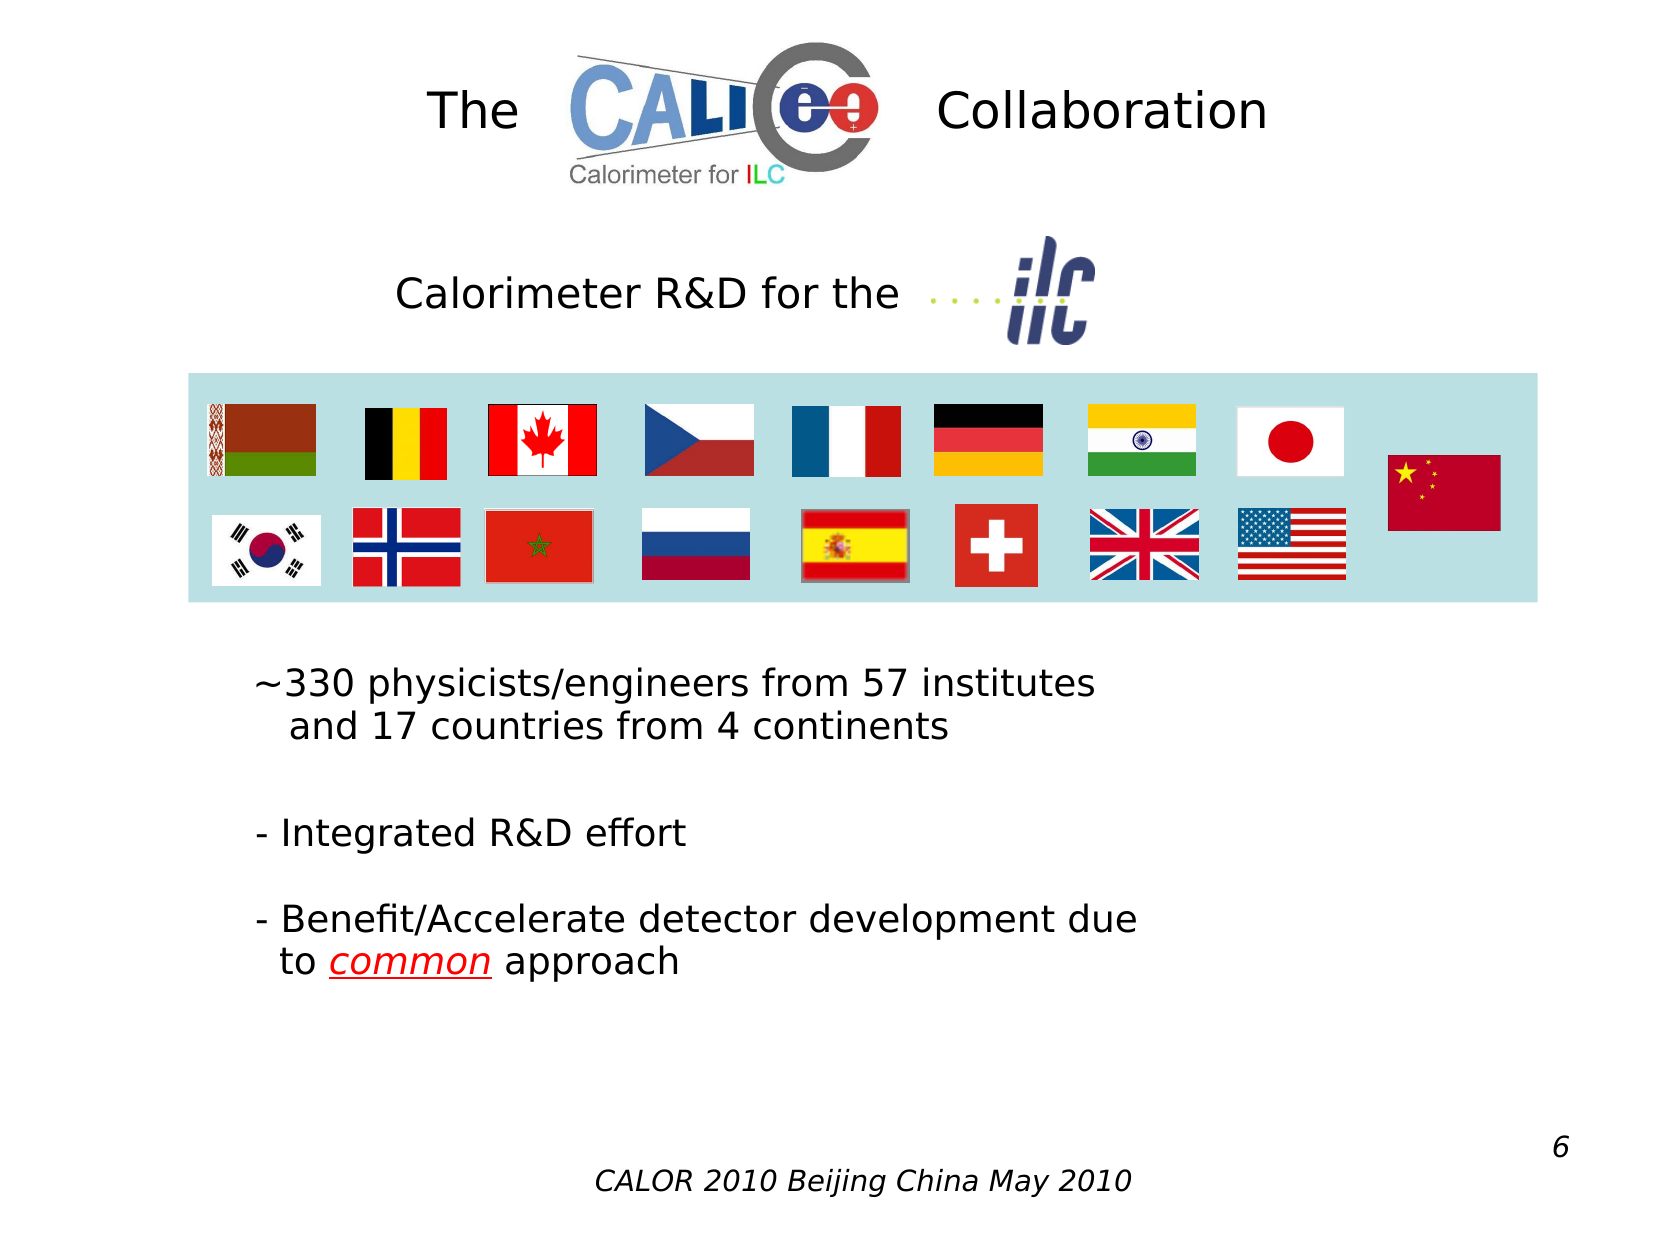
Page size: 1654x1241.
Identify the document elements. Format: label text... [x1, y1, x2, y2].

picture [565, 36, 881, 188]
text_box [188, 373, 1538, 603]
picture [207, 404, 316, 476]
picture [212, 515, 321, 586]
text_box The Collaboration [412, 74, 565, 148]
picture [1387, 455, 1501, 531]
picture [1238, 508, 1346, 580]
picture [1088, 404, 1196, 476]
picture [642, 508, 750, 580]
text_box The Collaboration [881, 74, 1271, 148]
picture [827, 406, 901, 477]
picture [801, 509, 910, 584]
picture [484, 508, 594, 584]
picture [645, 404, 754, 476]
picture [352, 507, 461, 587]
picture [934, 404, 1043, 476]
picture [1276, 526, 1283, 535]
picture [365, 408, 447, 480]
picture [1090, 509, 1199, 580]
picture [1242, 529, 1248, 537]
picture [488, 404, 597, 476]
picture [792, 406, 824, 477]
picture [955, 504, 1038, 587]
text_box ~330 physicists/engineers from 57 institutes and 17 countries from 4 continents [237, 655, 1412, 787]
picture [931, 236, 1095, 345]
text_box - Integrated R&D effort - Benefit/Accelerate detector development due to common approach [240, 805, 1437, 1054]
text_box Calorimeter R&D for the [380, 262, 931, 337]
